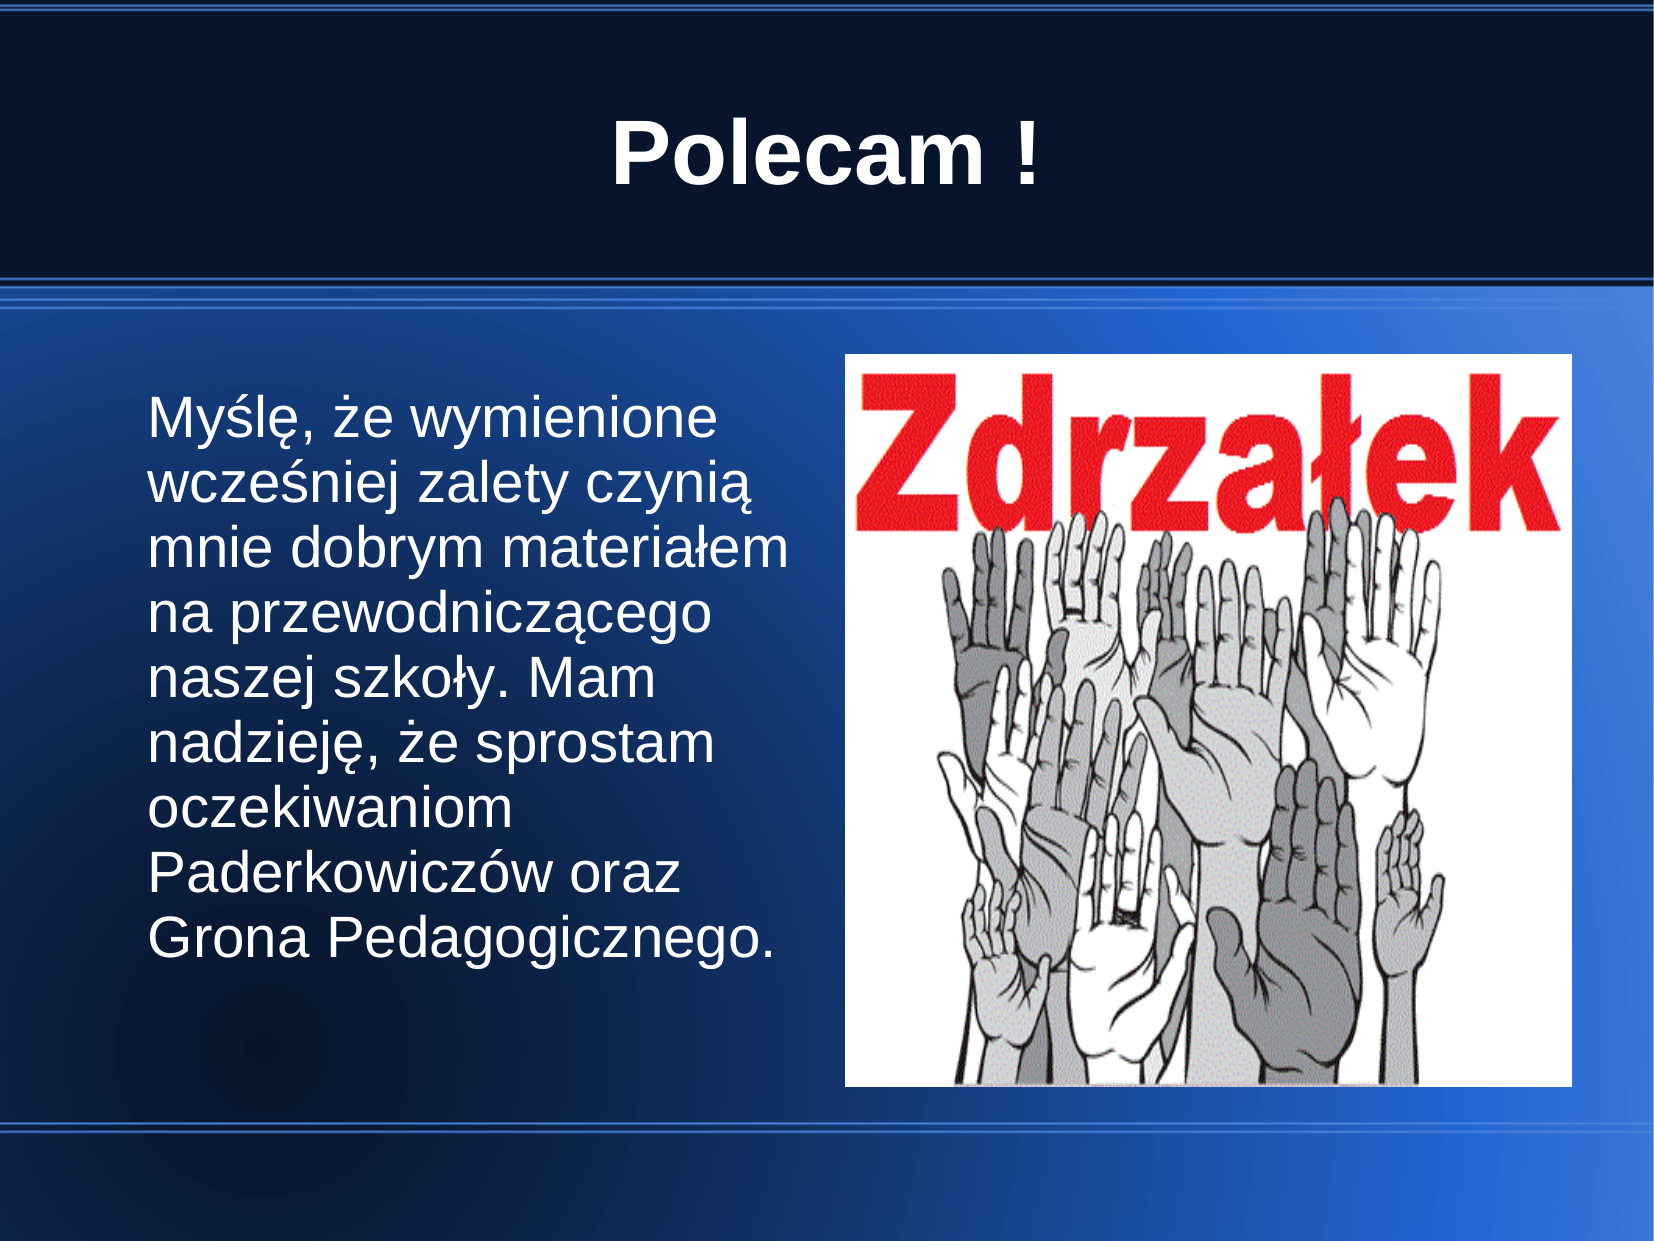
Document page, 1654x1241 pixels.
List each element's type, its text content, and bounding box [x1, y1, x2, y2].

picture [0, 0, 1654, 1241]
title Polecam ! [82, 49, 1571, 257]
list Myślę, że wymienione wcześniej zalety czynią mnie dobrym materiałem na przewodniczącego naszej szkoły. Mam nadzieję, że sprostam oczekiwaniom Paderkowiczów oraz Grona Pedagogicznego. [77, 384, 804, 1087]
